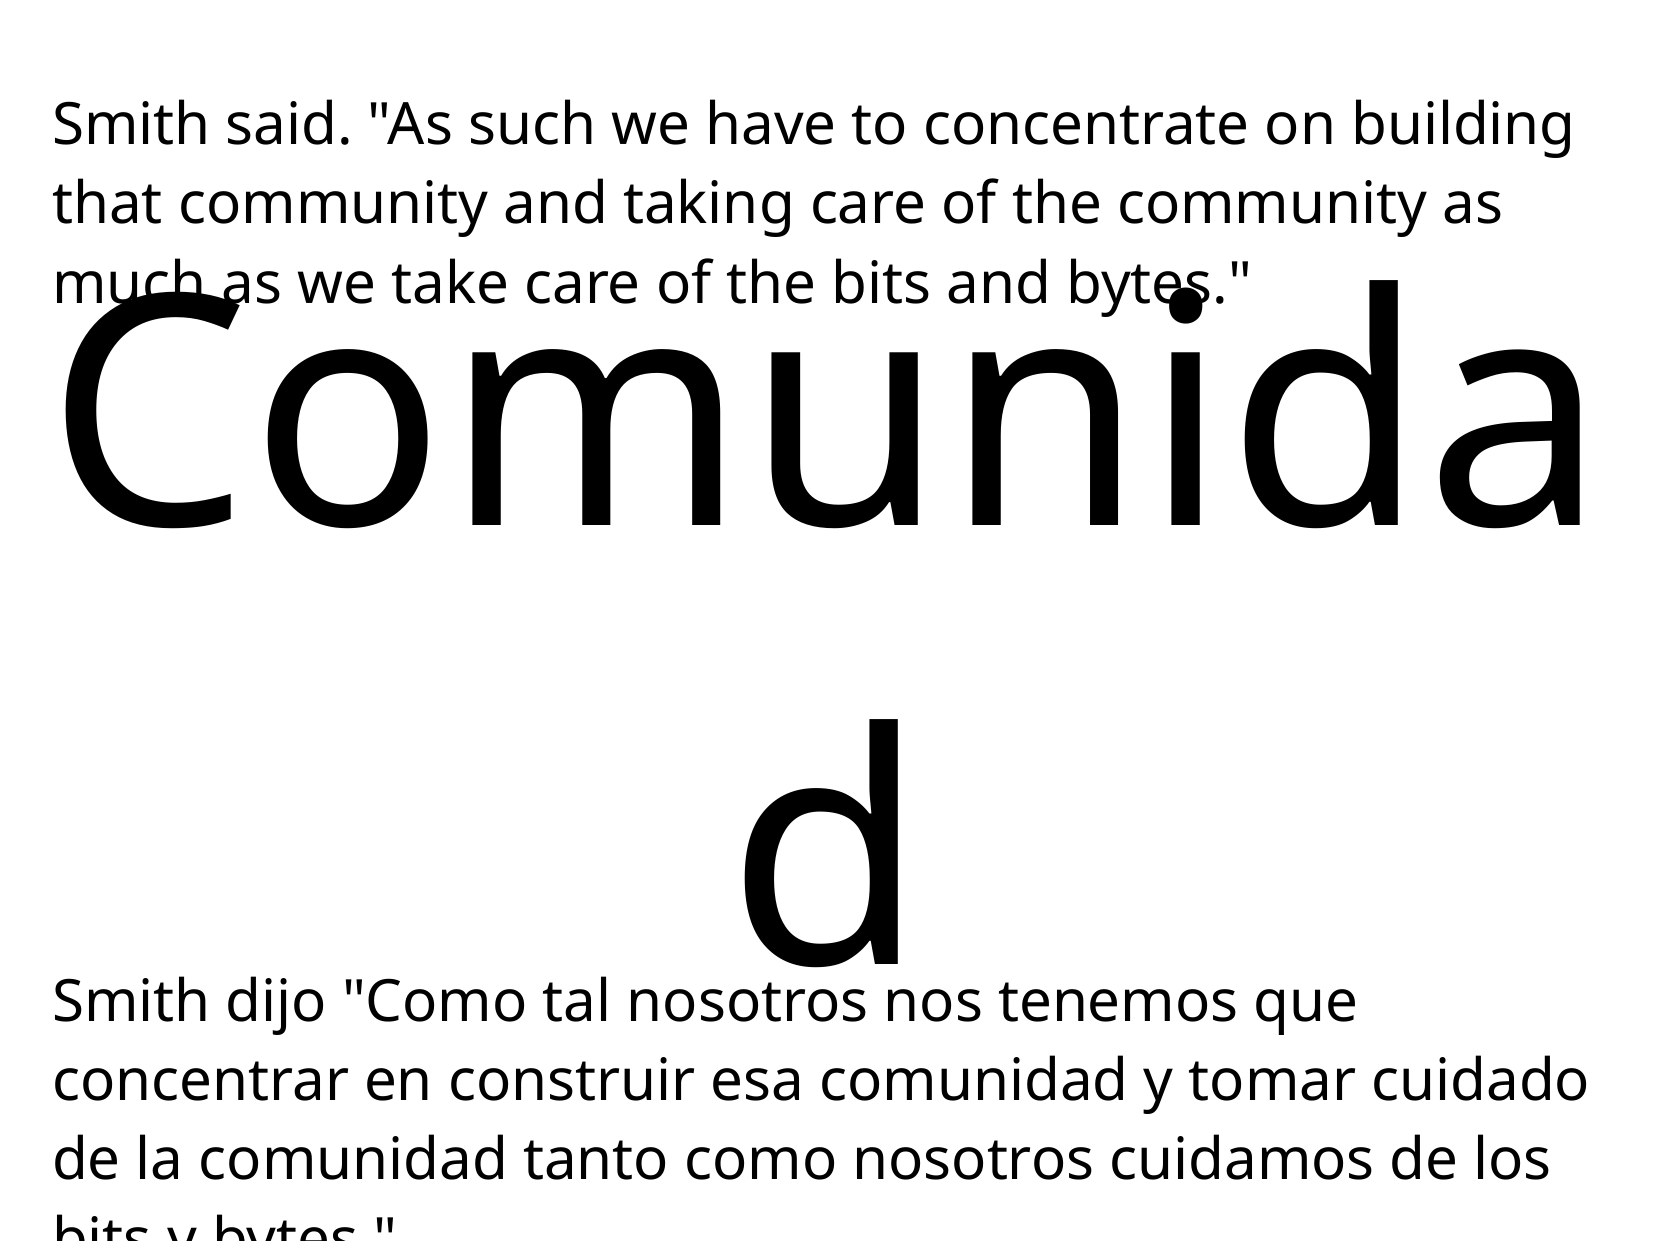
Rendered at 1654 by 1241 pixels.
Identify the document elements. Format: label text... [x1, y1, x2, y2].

title Comunidad [0, 439, 1654, 801]
text_box Smith said. "As such we have to concentrate on building that community and taking care of the community as much as we take care of the bits and bytes." [37, 75, 1633, 286]
text_box Smith dijo "Como tal nosotros nos tenemos que concentrar en construir esa comunidad y tomar cuidado de la comunidad tanto como nosotros cuidamos de los bits y bytes." [37, 951, 1633, 1163]
